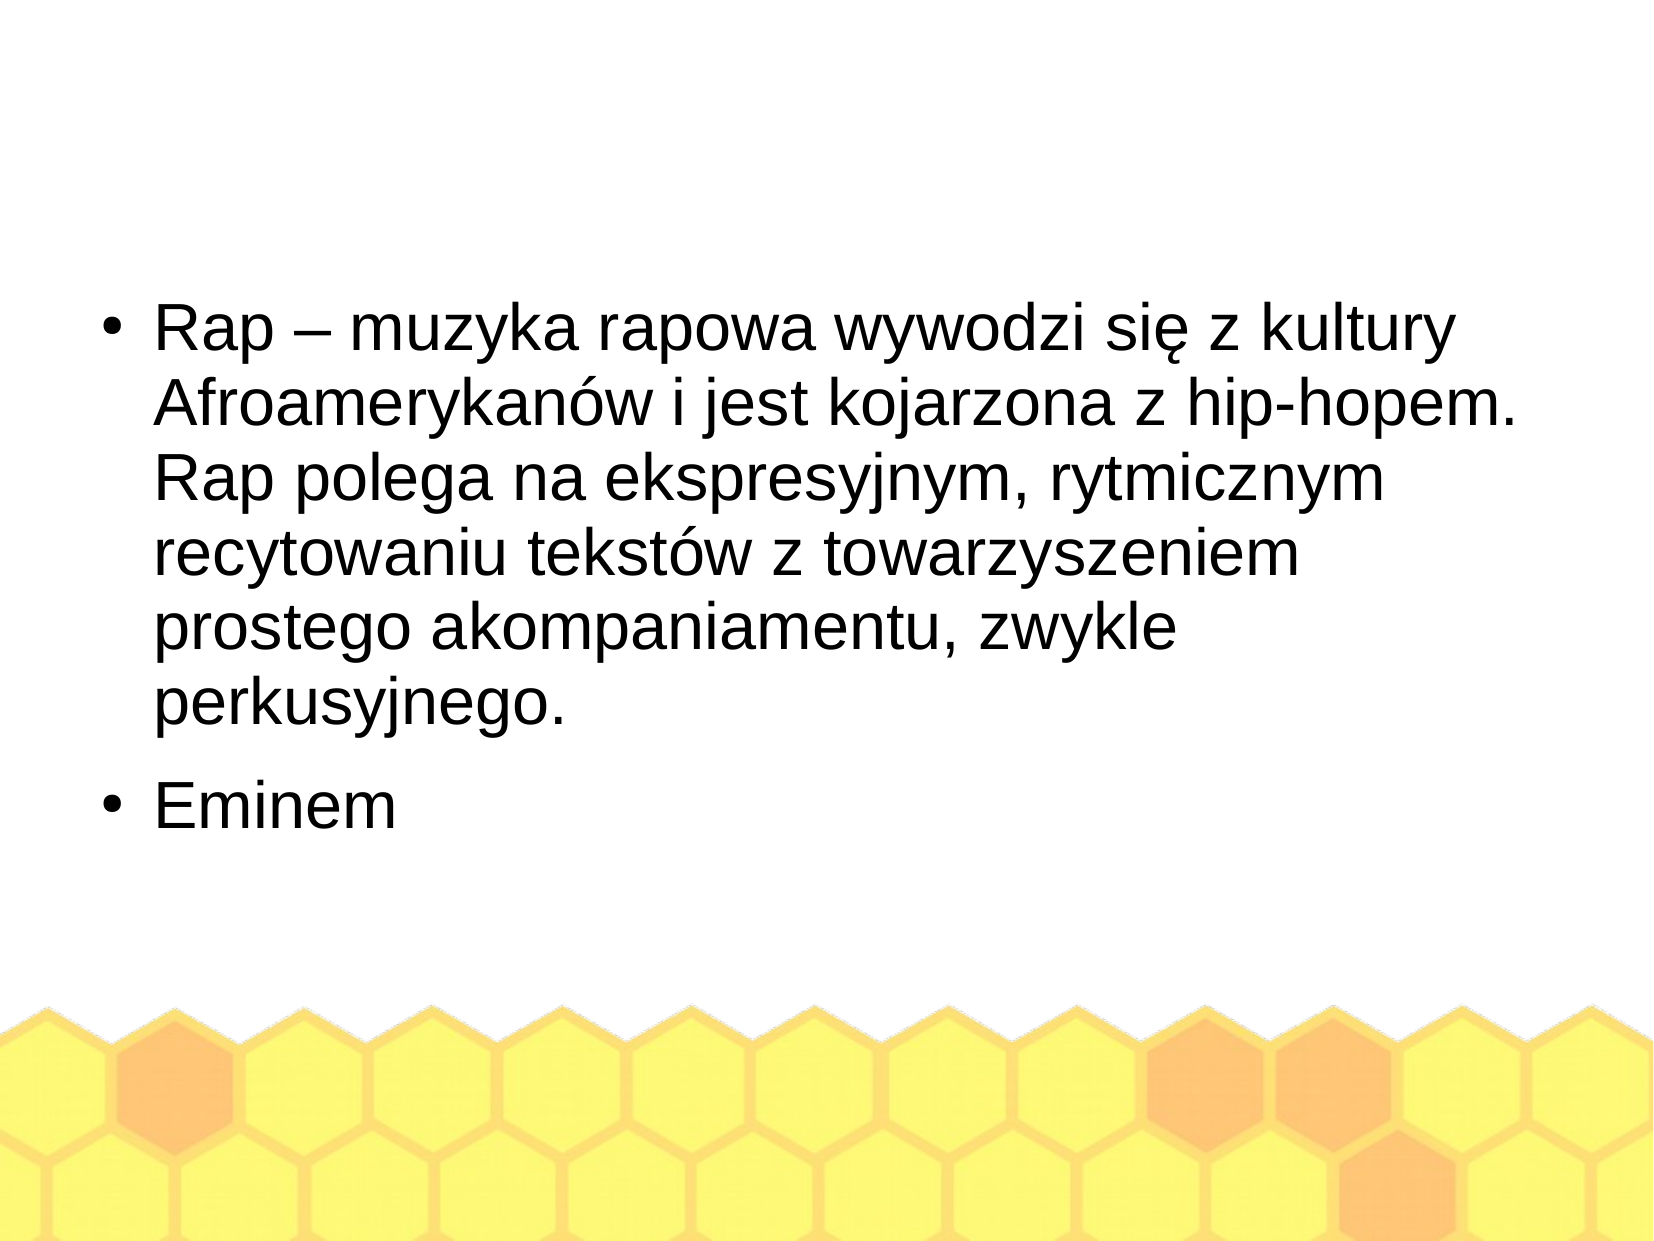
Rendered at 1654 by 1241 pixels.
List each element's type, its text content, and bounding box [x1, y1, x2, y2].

list Rap – muzyka rapowa wywodzi się z kultury Afroamerykanów i jest kojarzona z hip-hopem. Rap polega na ekspresyjnym, rytmicznym recytowaniu tekstów z towarzyszeniem prostego akompaniamentu, zwykle perkusyjnego. Eminem [82, 290, 1571, 1010]
picture [0, 1001, 1654, 1241]
